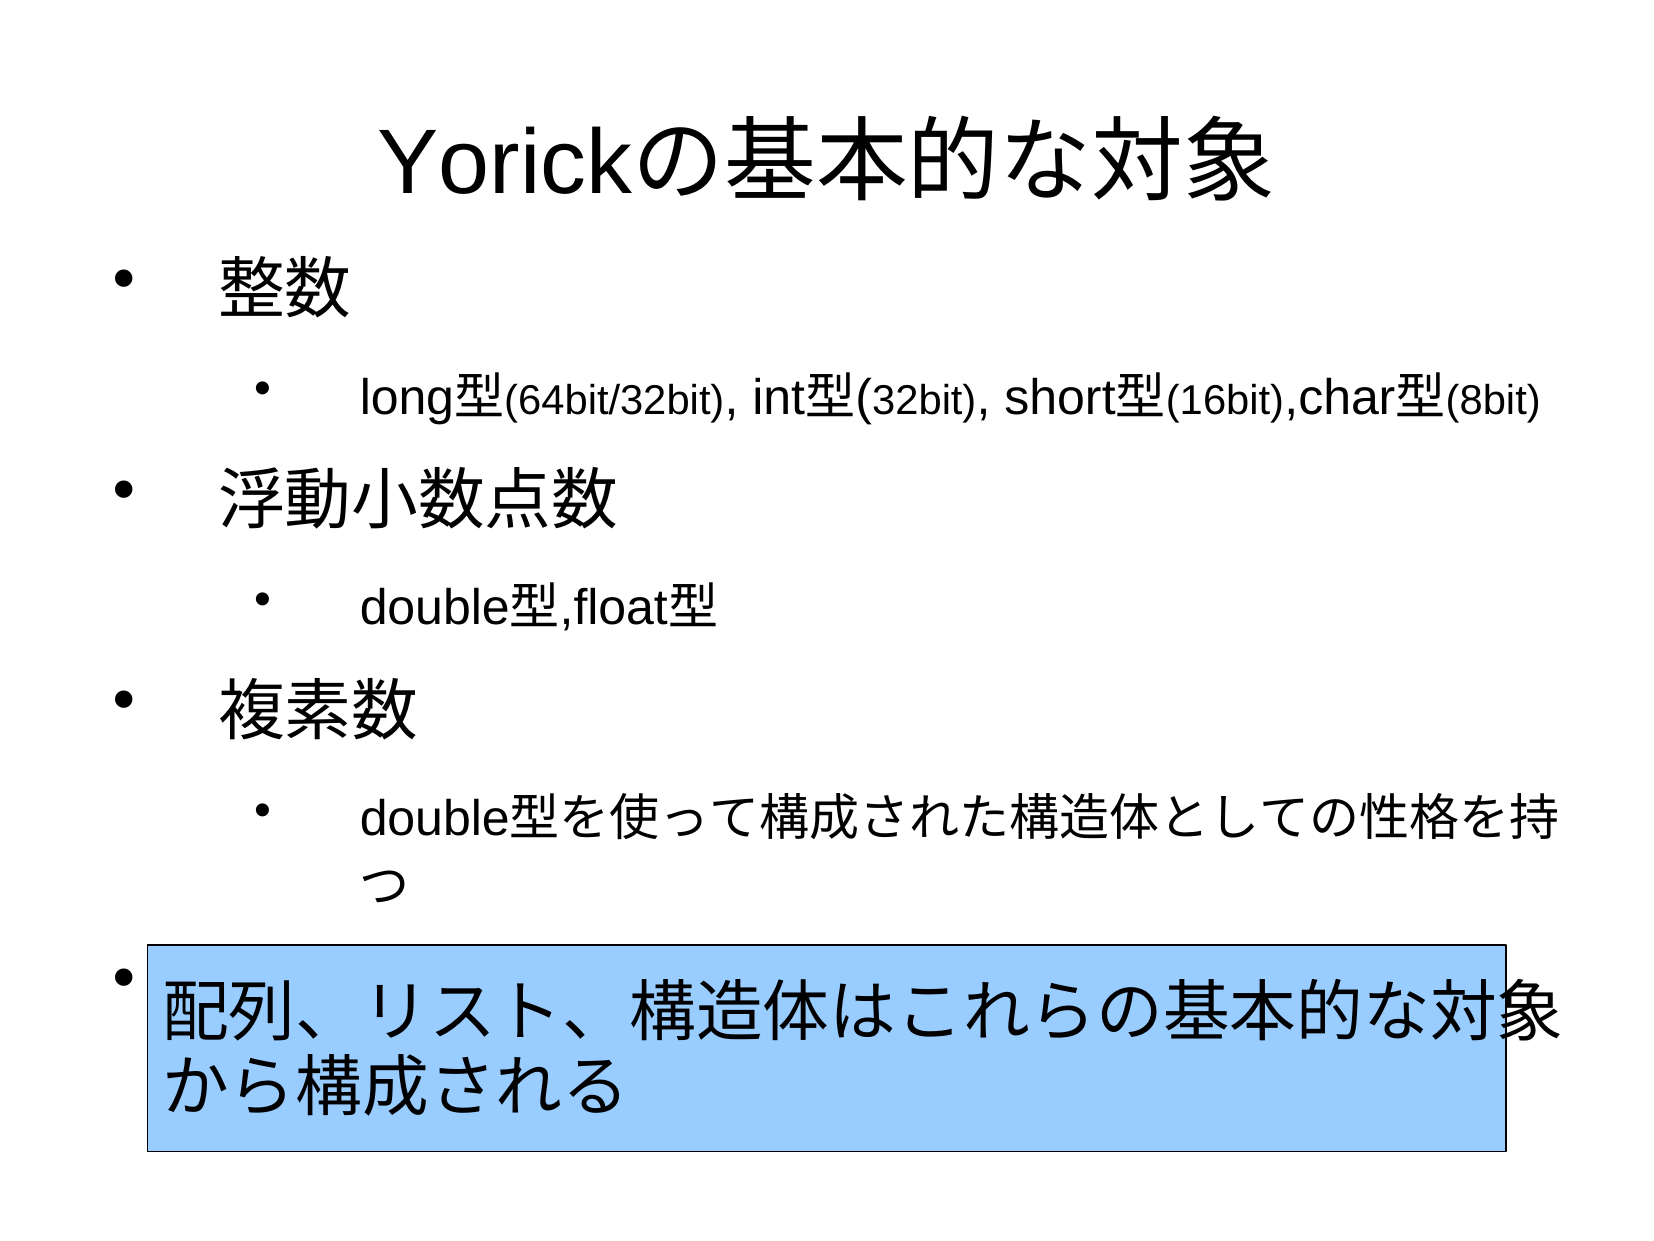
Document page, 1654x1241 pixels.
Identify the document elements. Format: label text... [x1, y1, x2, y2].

list 整数 long型(64bit/32bit), int型(32bit), short型(16bit),char型(8bit)‏ 浮動小数点数 double型,float型 複素数 double型を使って構成された構造体としての性格を持つ 文字列 [76, 236, 1565, 1004]
title Yorickの基本的な対象 [82, 56, 1571, 249]
text_box 配列、リスト、構造体はこれらの基本的な対象 から構成される [147, 944, 1506, 1152]
